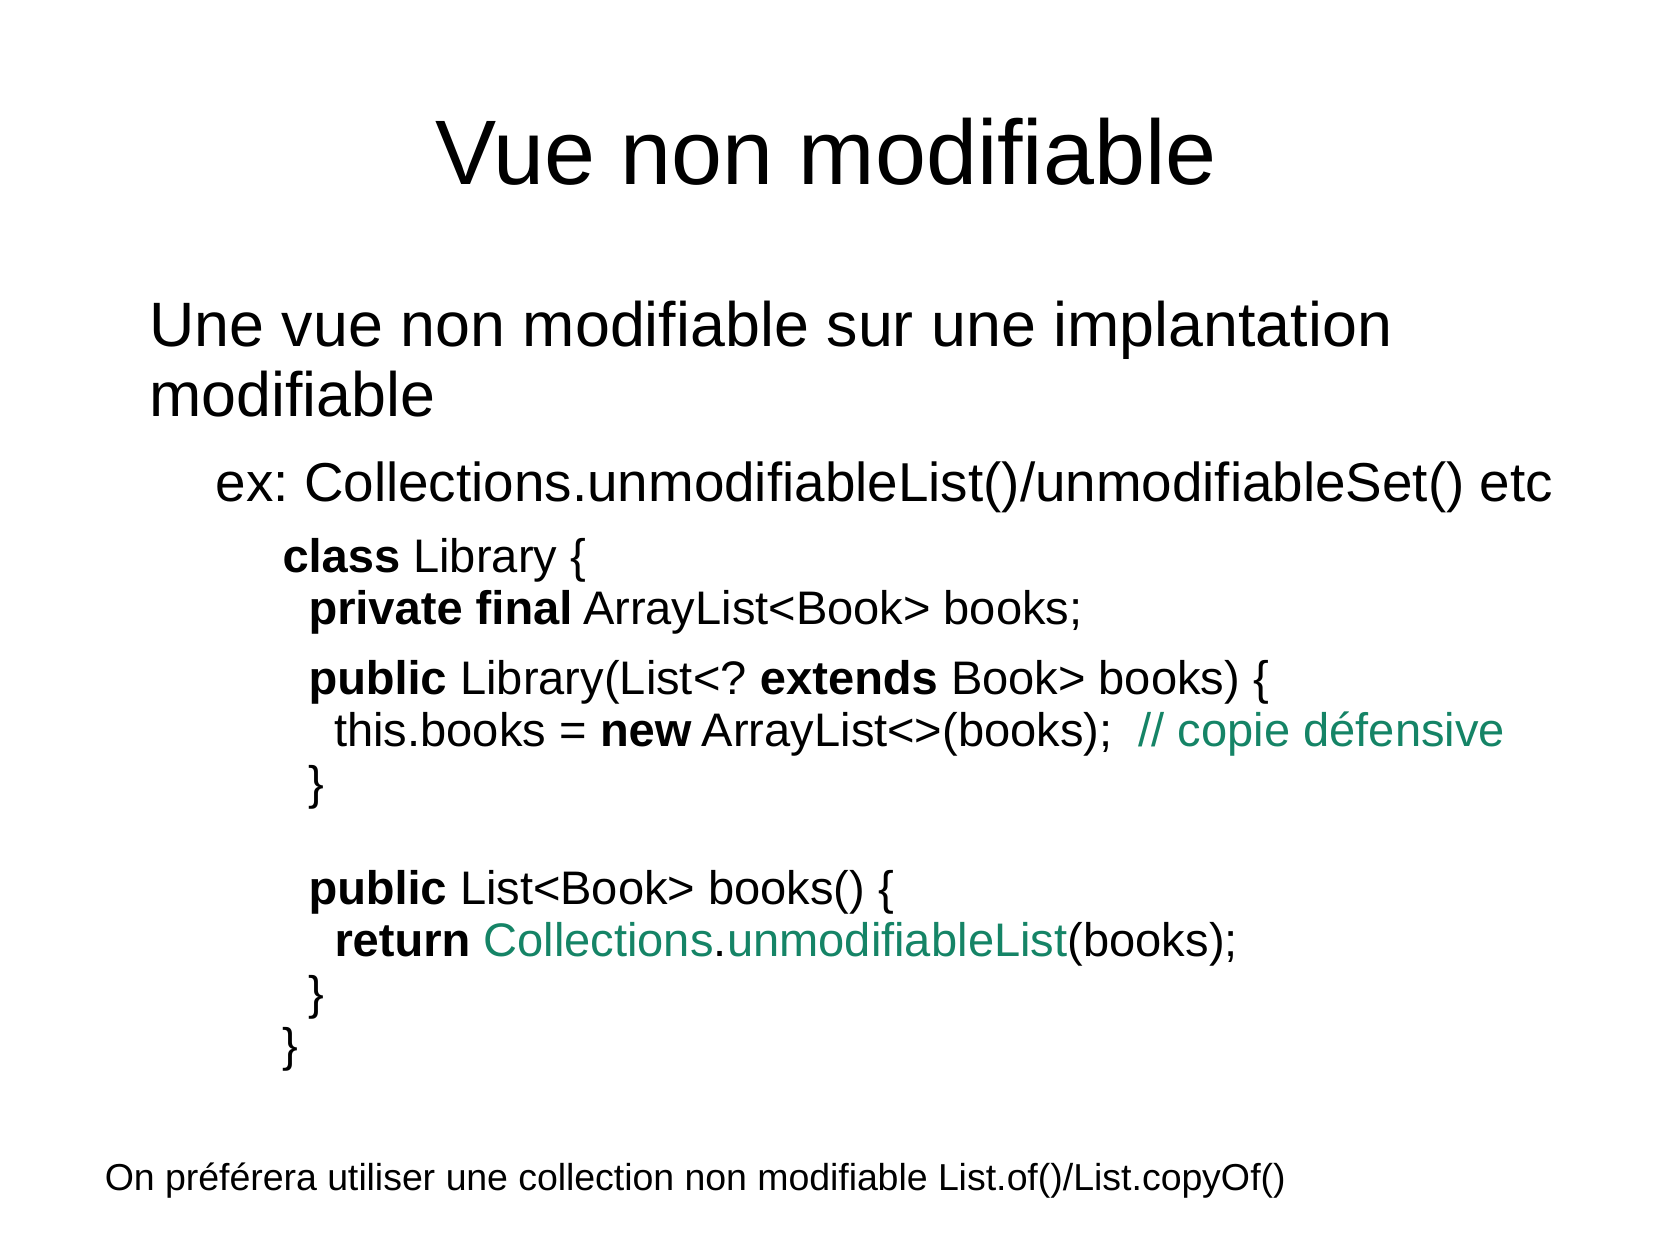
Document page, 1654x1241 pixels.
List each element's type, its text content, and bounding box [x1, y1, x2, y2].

title Vue non modifiable [82, 49, 1571, 257]
list Une vue non modifiable sur une implantation modifiable ex: Collections.unmodifiableList()/unmodifiableSet() etc class Library { private final ArrayList<Book> books; public Library(List<? extends Book> books) { this.books = new ArrayList<>(books); // copie défensive } public List<Book> books() { return Collections.unmodifiableList(books); } } [82, 290, 1571, 1081]
text_box On préférera utiliser une collection non modifiable List.of()/List.copyOf() [90, 1149, 1302, 1206]
